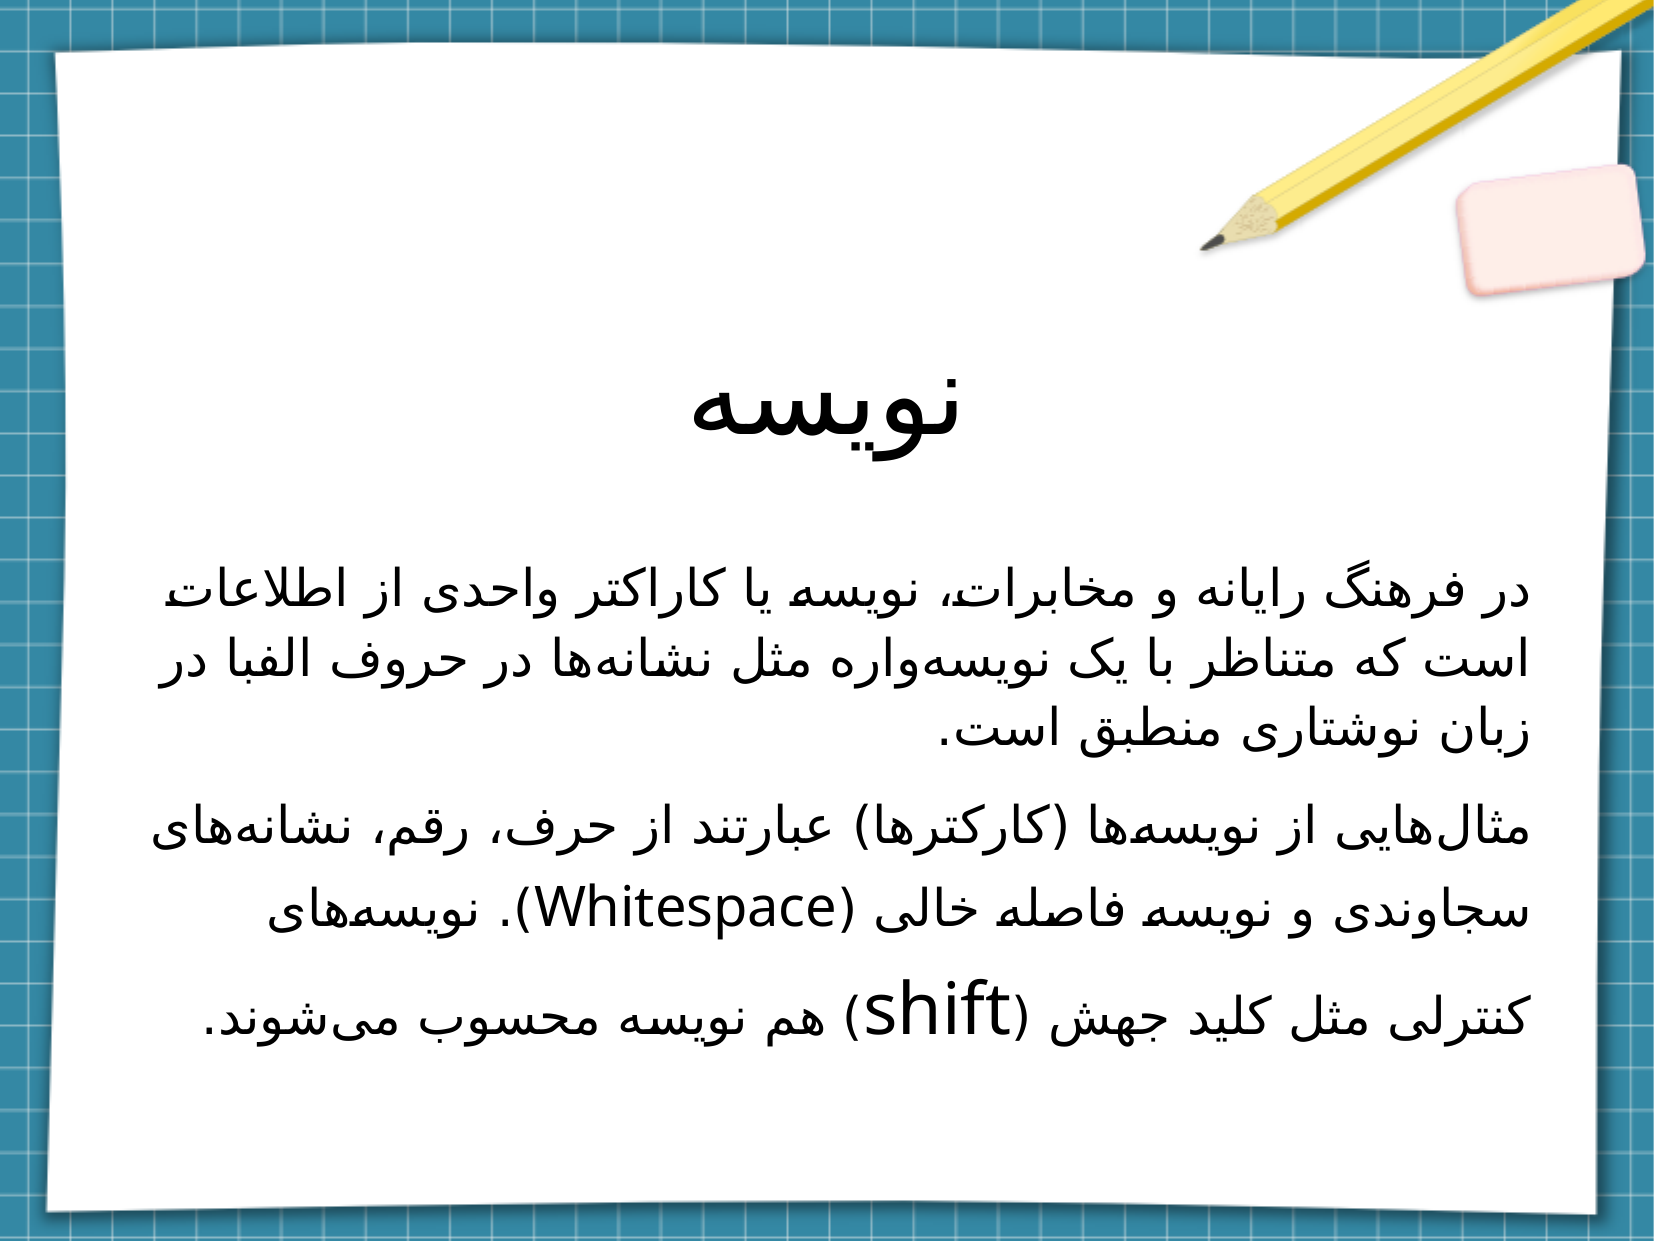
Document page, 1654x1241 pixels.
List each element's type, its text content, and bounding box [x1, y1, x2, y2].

list در فرهنگ رایانه و مخابرات، نویسه یا کاراکتر واحدی از اطلاعات است که متناظر با یک نویسه‌واره مثل نشانه‌ها در حروف الفبا در زبان نوشتاری منطبق است. مثال‌هایی از نویسه‌ها (کارکترها) عبارتند از حرف، رقم، نشانه‌های سجاوندی و نویسه فاصله خالی (Whitespace). نویسه‌های کنترلی مثل کلید جهش (shift) هم نویسه محسوب می‌شوند. [112, 549, 1601, 1063]
title نویسه [82, 291, 1571, 499]
picture [0, 0, 1654, 1241]
